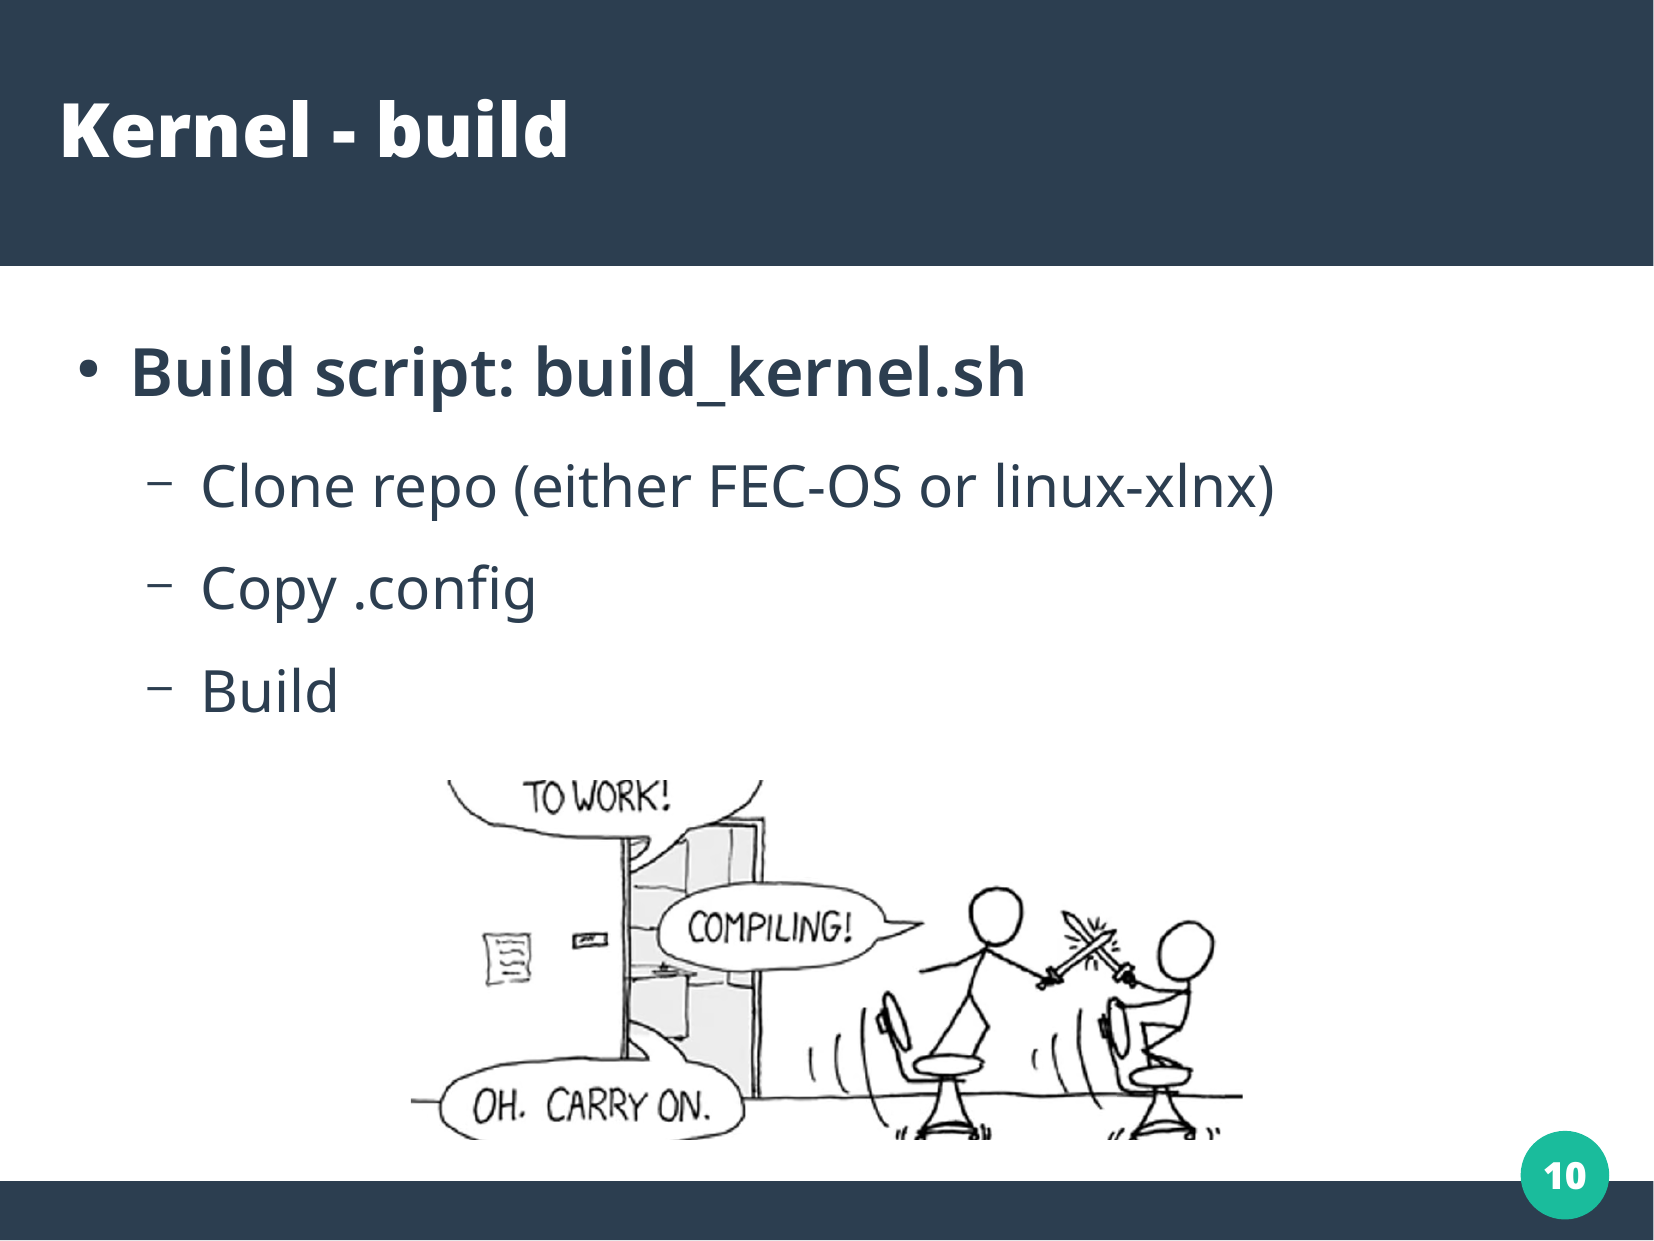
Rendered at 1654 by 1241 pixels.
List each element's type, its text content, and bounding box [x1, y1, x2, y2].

list Build script: build_kernel.sh Clone repo (either FEC-OS or linux-xlnx) Copy .config Build [58, 324, 1595, 1152]
picture [410, 780, 1243, 1141]
title Kernel - build [58, 49, 1595, 207]
